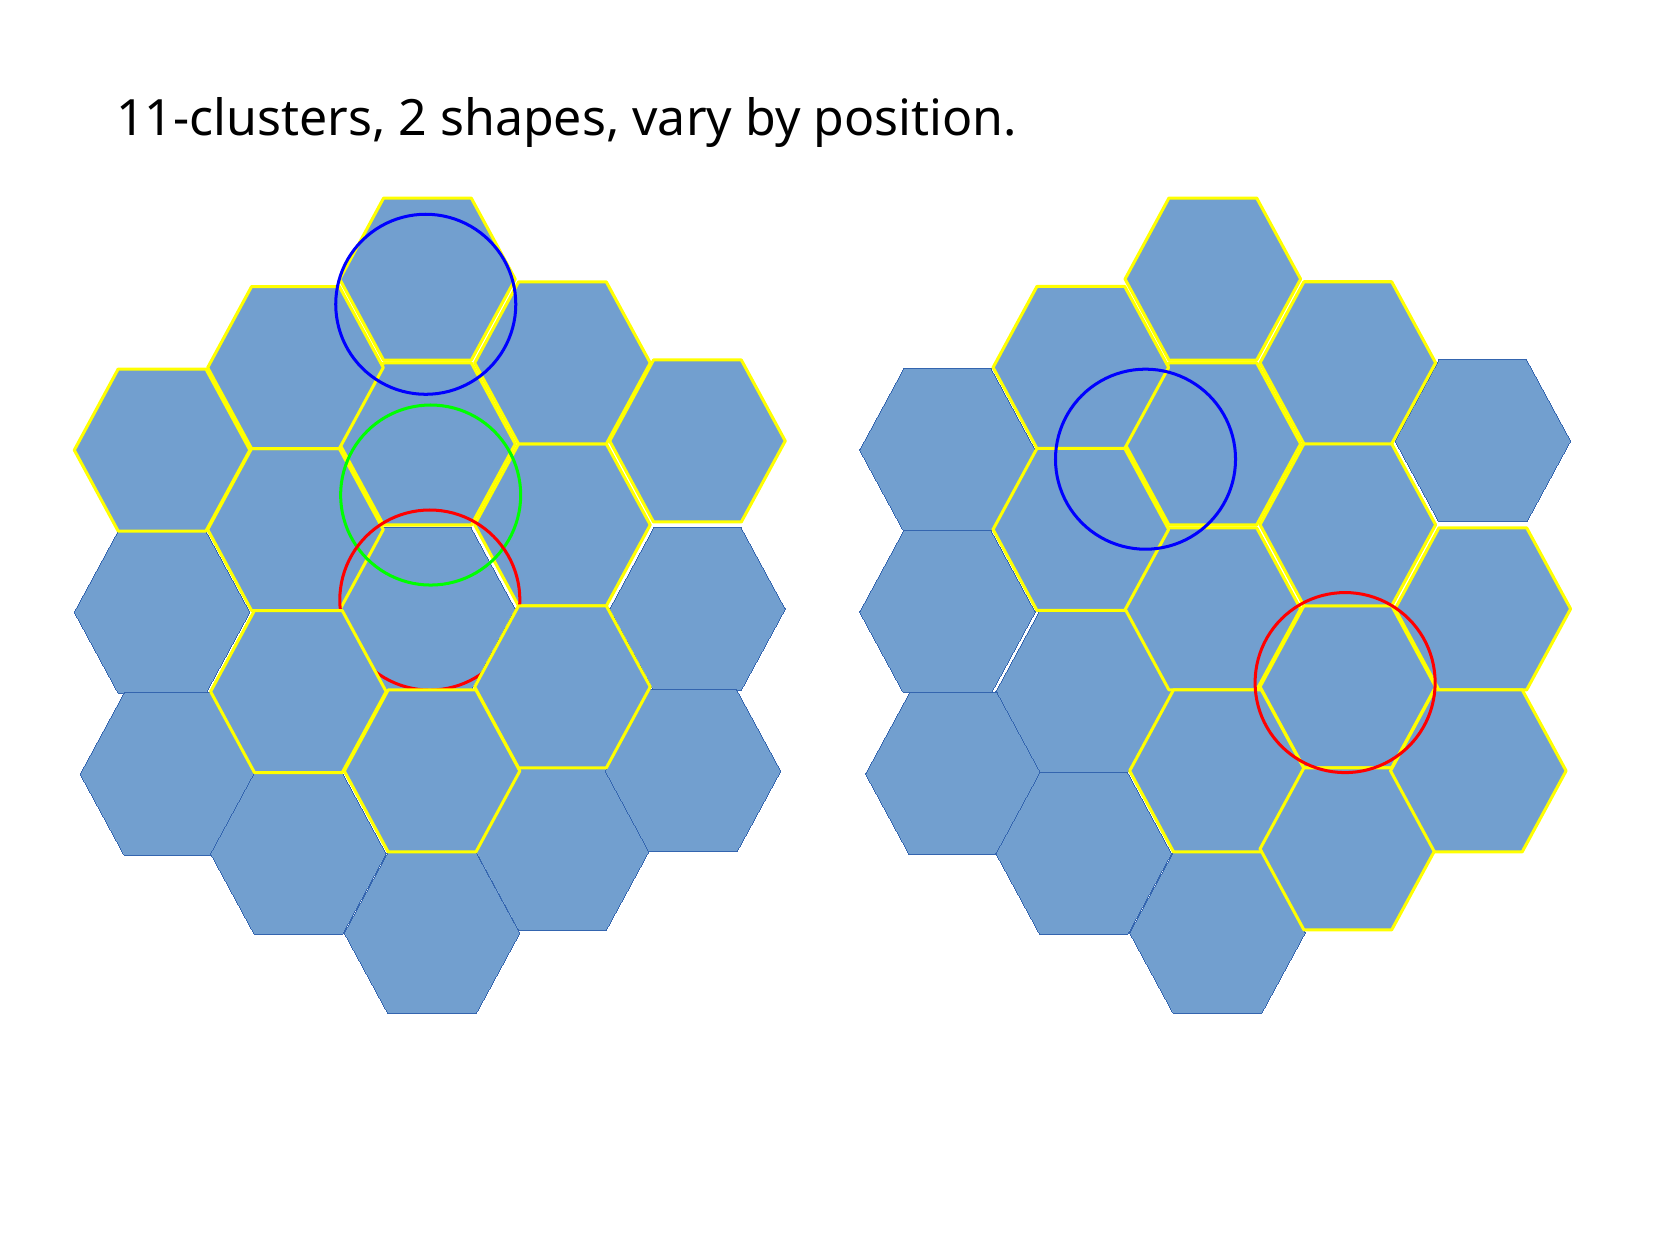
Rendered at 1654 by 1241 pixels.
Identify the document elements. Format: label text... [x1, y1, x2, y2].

text_box [859, 286, 1571, 1014]
text_box [1257, 595, 1433, 771]
text_box [343, 407, 509, 543]
text_box 11-clusters, 2 shapes, vary by position. [101, 75, 1026, 160]
text_box [1260, 281, 1571, 604]
text_box [474, 292, 514, 373]
text_box [361, 198, 498, 246]
text_box [341, 216, 512, 361]
text_box [74, 281, 786, 1014]
text_box [338, 287, 478, 392]
text_box [383, 512, 473, 526]
text_box [474, 524, 500, 557]
text_box [477, 458, 519, 544]
text_box [1125, 198, 1301, 361]
text_box [1058, 371, 1234, 547]
text_box [360, 527, 489, 583]
